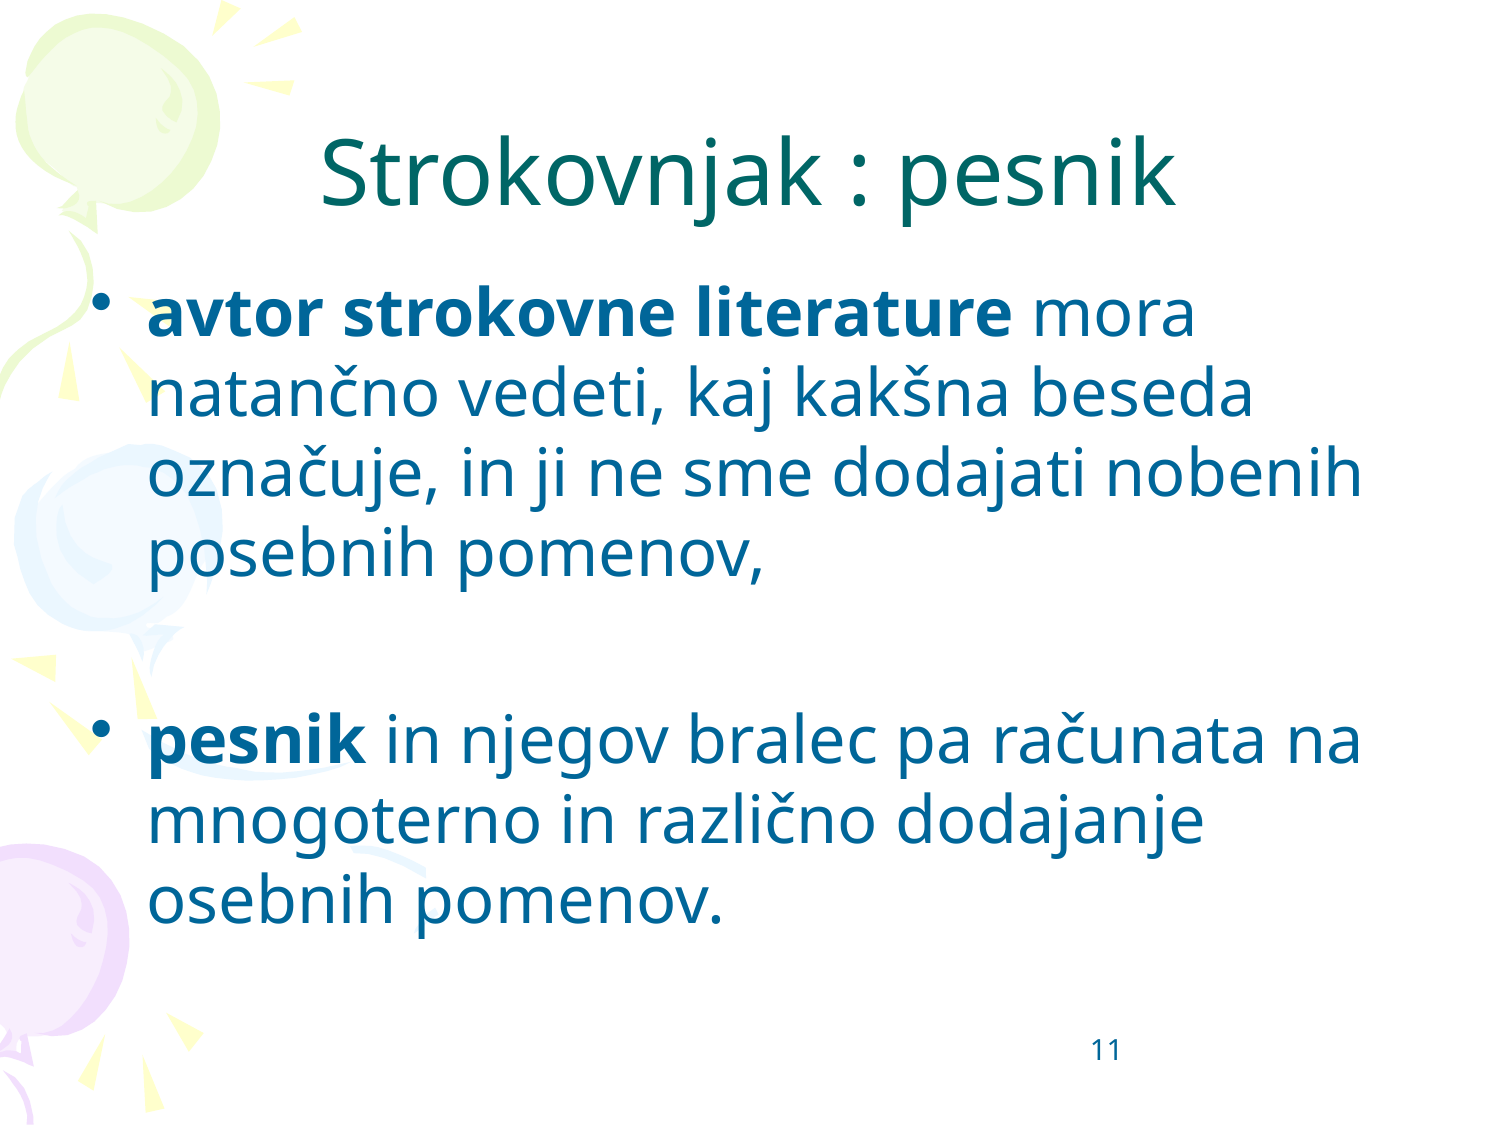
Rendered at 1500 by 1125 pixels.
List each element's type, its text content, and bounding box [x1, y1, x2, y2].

list avtor strokovne literature mora natančno vedeti, kaj kakšna beseda označuje, in ji ne sme dodajati nobenih posebnih pomenov, pesnik in njegov bralec pa računata na mnogoterno in različno dodajanje osebnih pomenov. [75, 262, 1425, 994]
slide_number <number> [1074, 1024, 1425, 1100]
title Strokovnjak : pesnik [72, 16, 1425, 233]
